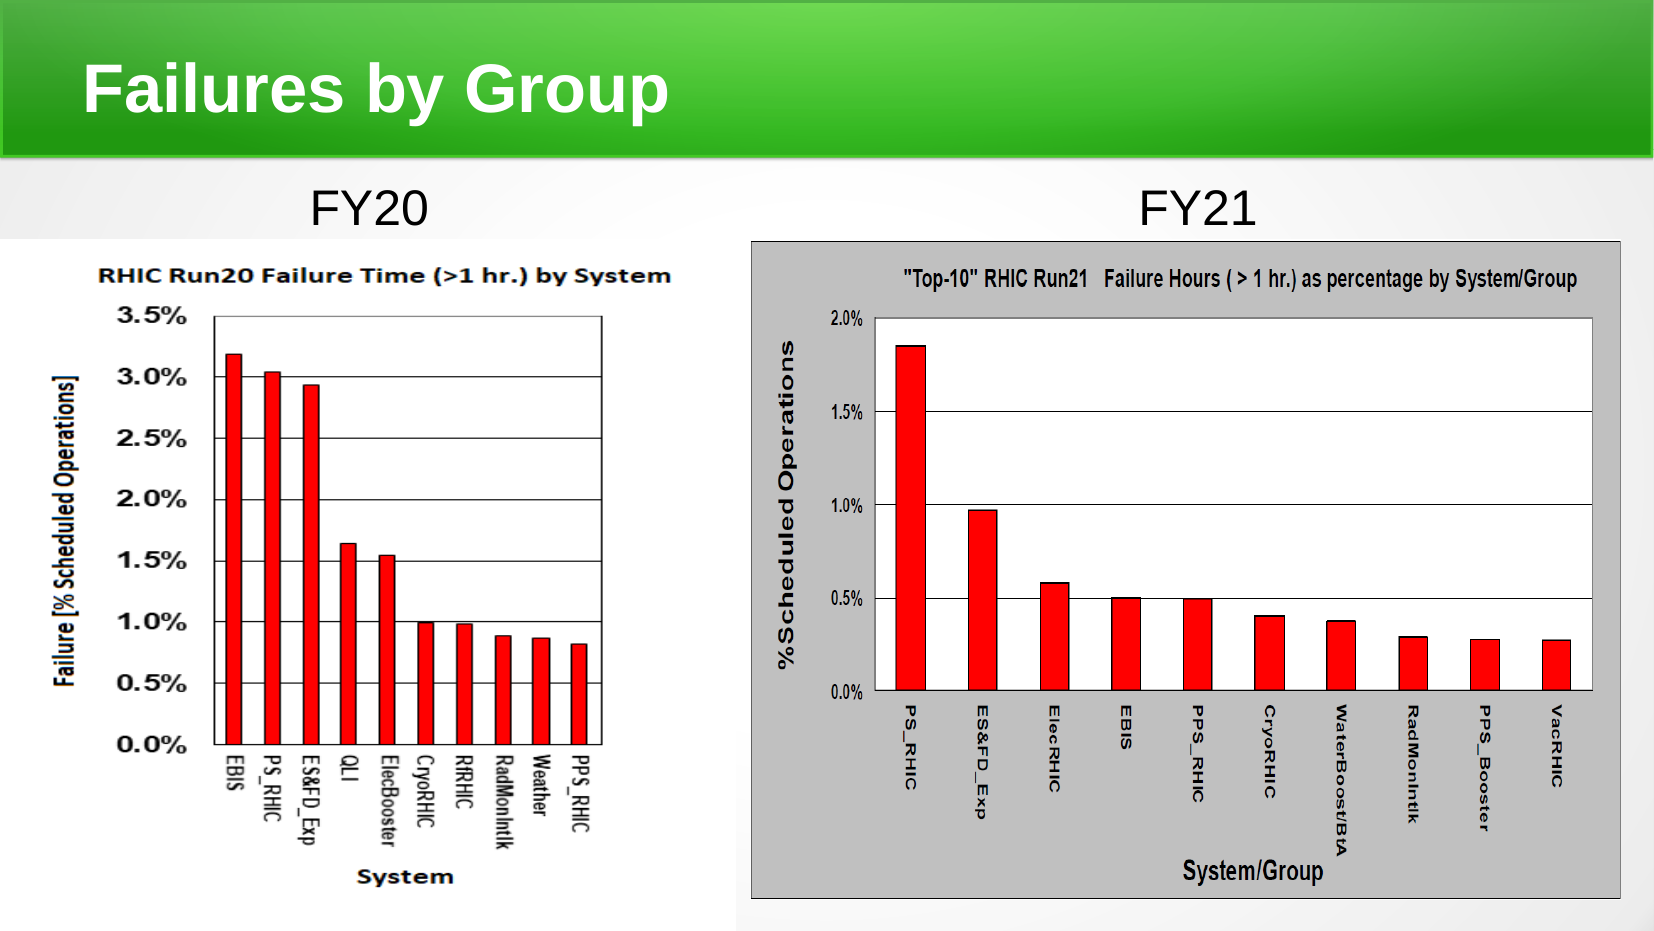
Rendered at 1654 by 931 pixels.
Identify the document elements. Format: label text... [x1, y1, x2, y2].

text_box FY20 [180, 180, 488, 241]
picture [750, 239, 1621, 901]
text_box FY21 [1020, 180, 1306, 241]
picture [0, 239, 736, 931]
title Failures by Group [82, 35, 1571, 142]
